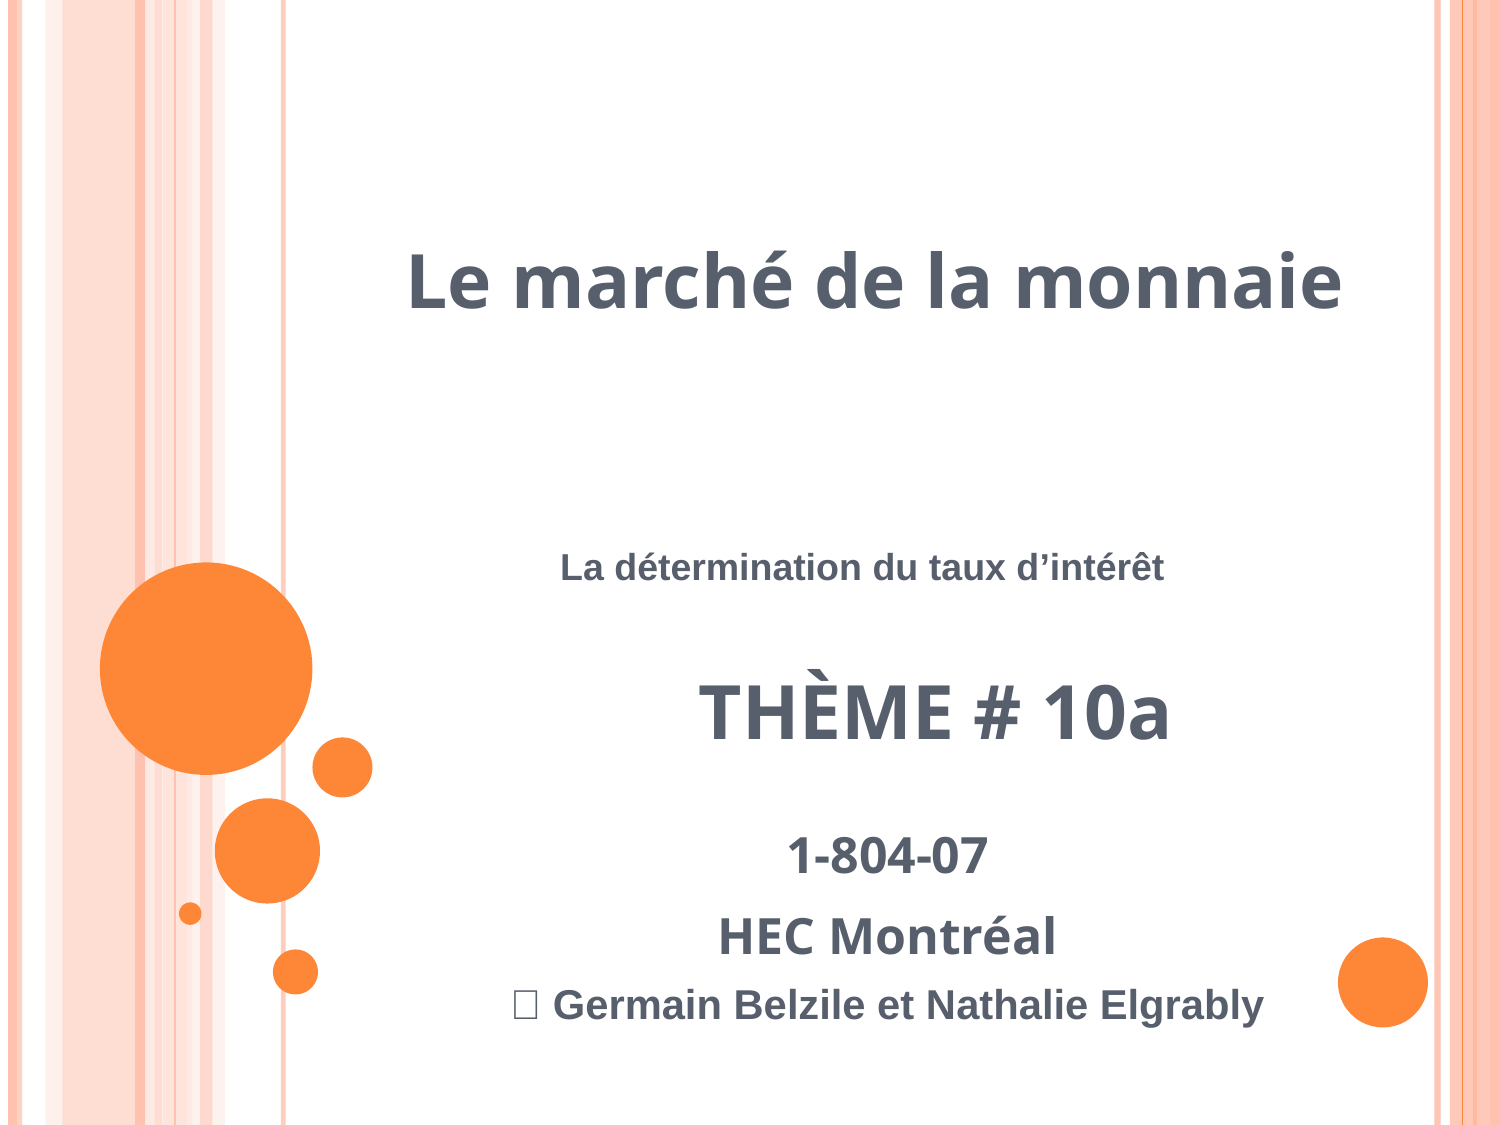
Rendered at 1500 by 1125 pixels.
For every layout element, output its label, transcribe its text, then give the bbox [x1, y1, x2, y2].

subtitle La détermination du taux d’intérêt [456, 371, 1269, 597]
text_box 1-804-07 HEC Montréal  Germain Belzile et Nathalie Elgrably [412, 812, 1363, 1050]
title Le marché de la monnaie [350, 219, 1400, 339]
text_box THÈME # 10a [683, 656, 1188, 762]
